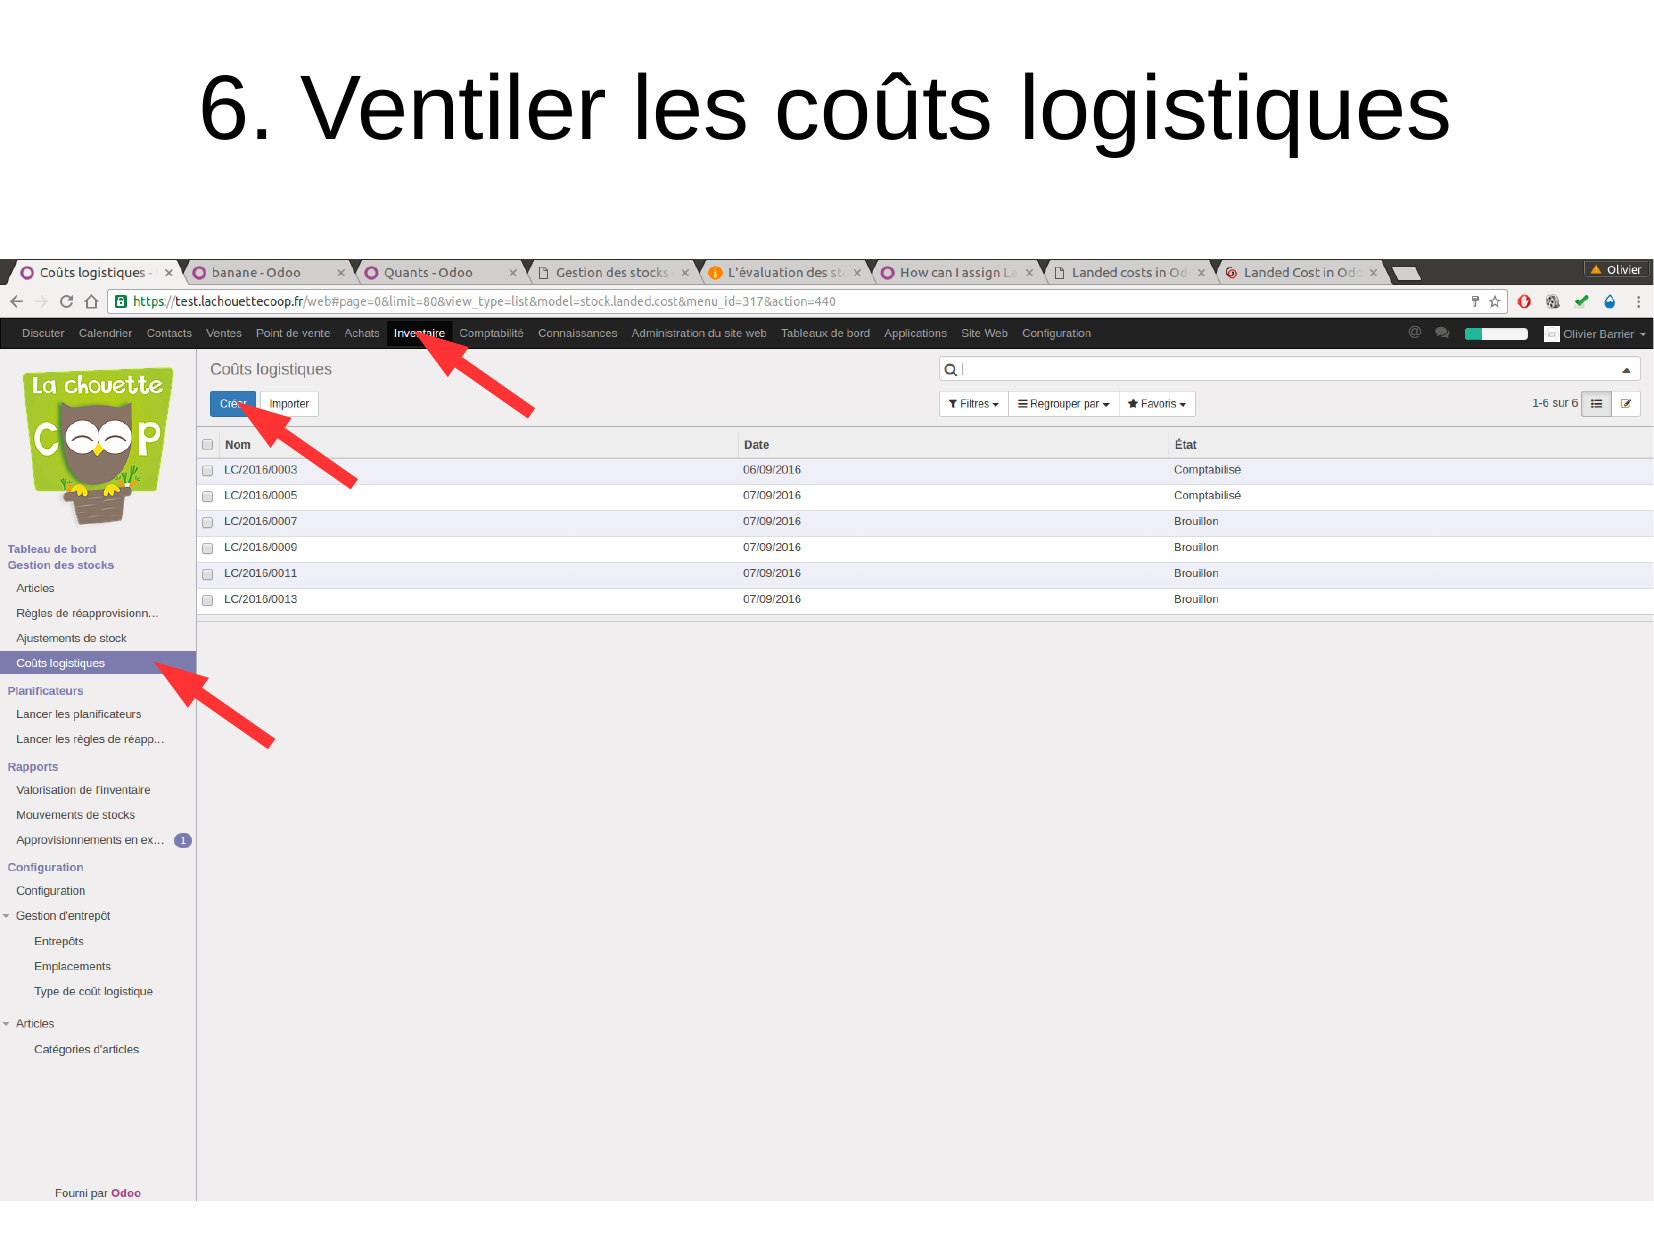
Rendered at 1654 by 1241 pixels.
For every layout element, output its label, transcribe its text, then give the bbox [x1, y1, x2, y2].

title 6. Ventiler les coûts logistiques [82, 49, 1571, 166]
picture [0, 259, 1654, 1201]
